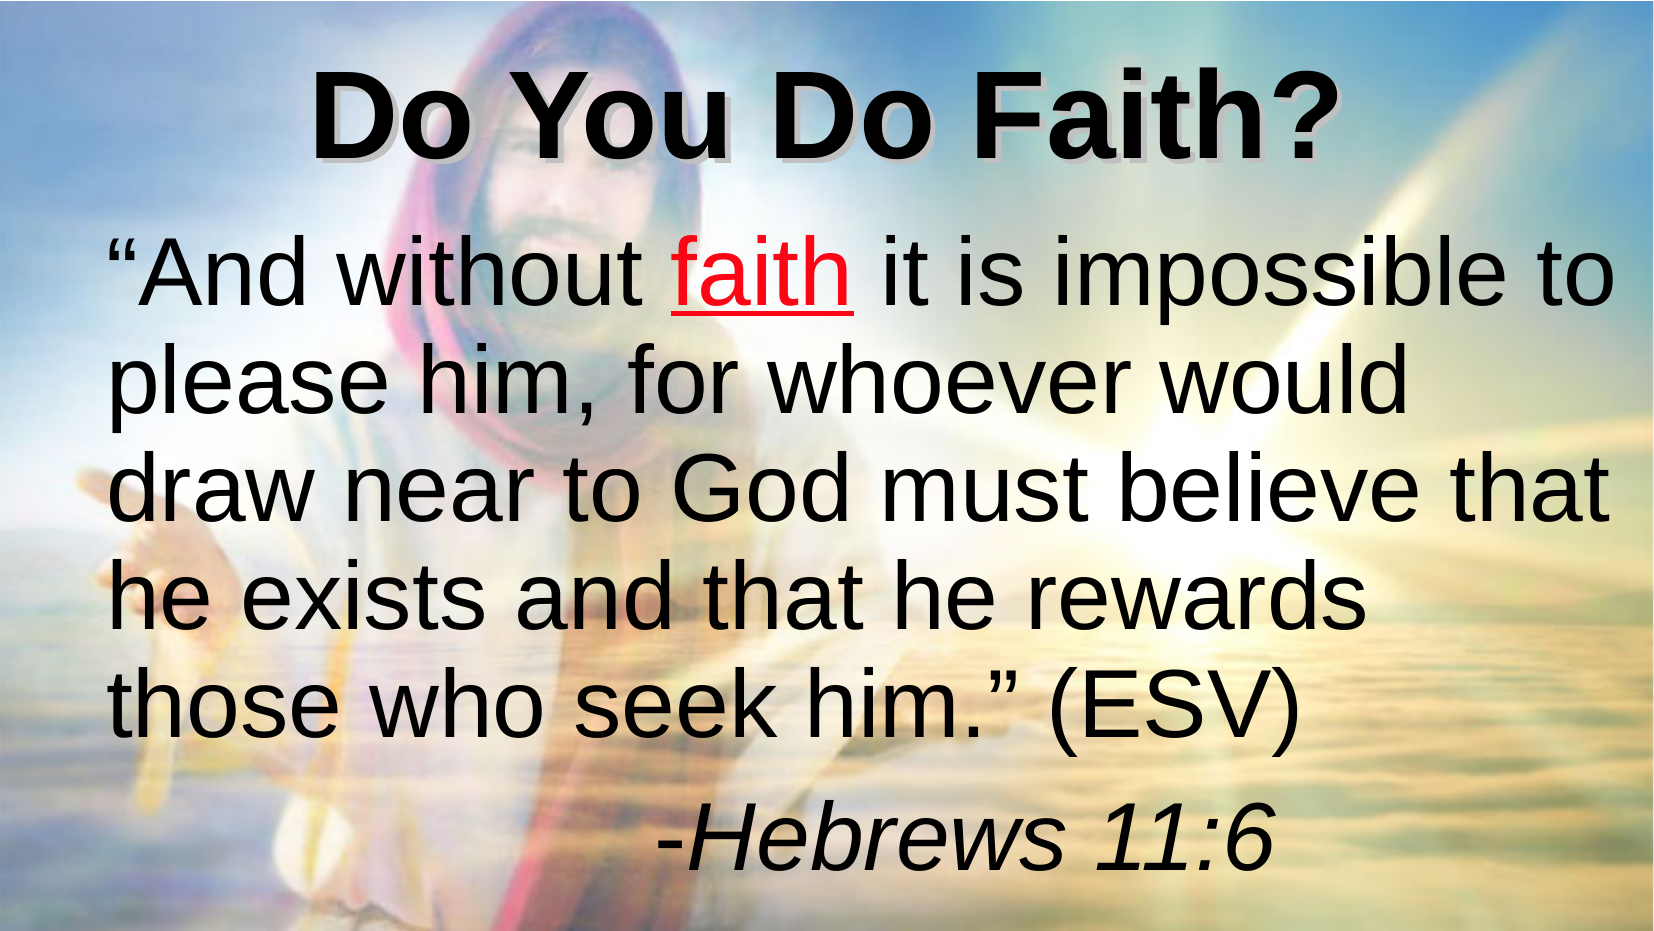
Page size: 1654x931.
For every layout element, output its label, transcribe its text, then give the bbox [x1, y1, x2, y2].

list “And without faith it is impossible to please him, for whoever would draw near to God must believe that he exists and that he rewards those who seek him.” (ESV) -Hebrews 11:6 [45, 217, 1621, 901]
title Do You Do Faith? [82, 37, 1571, 193]
picture [0, 1, 1654, 931]
